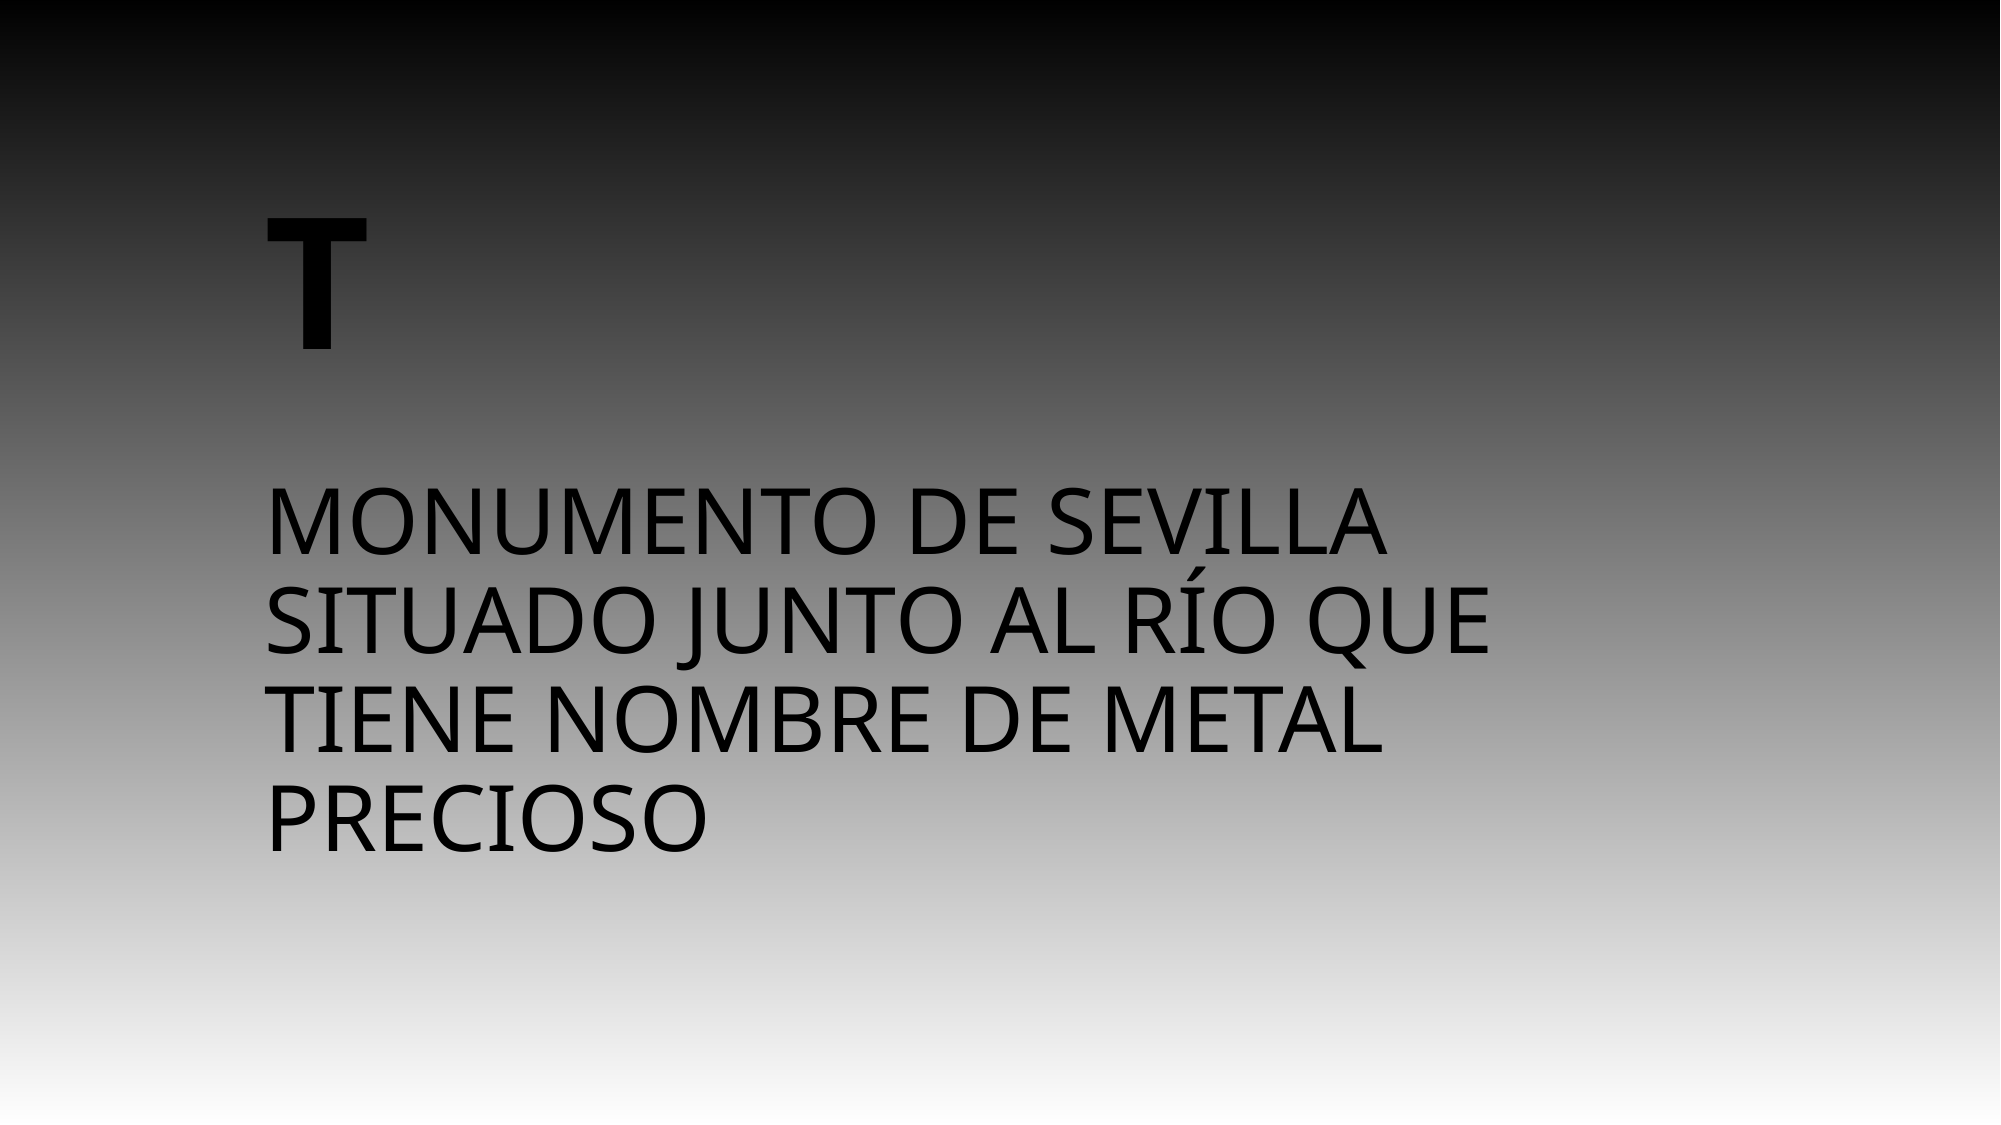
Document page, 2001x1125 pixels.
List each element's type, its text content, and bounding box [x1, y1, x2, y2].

title T [249, 184, 1750, 443]
subtitle MONUMENTO DE SEVILLA SITUADO JUNTO AL RÍO QUE TIENE NOMBRE DE METAL PRECIOSO [249, 468, 1750, 809]
